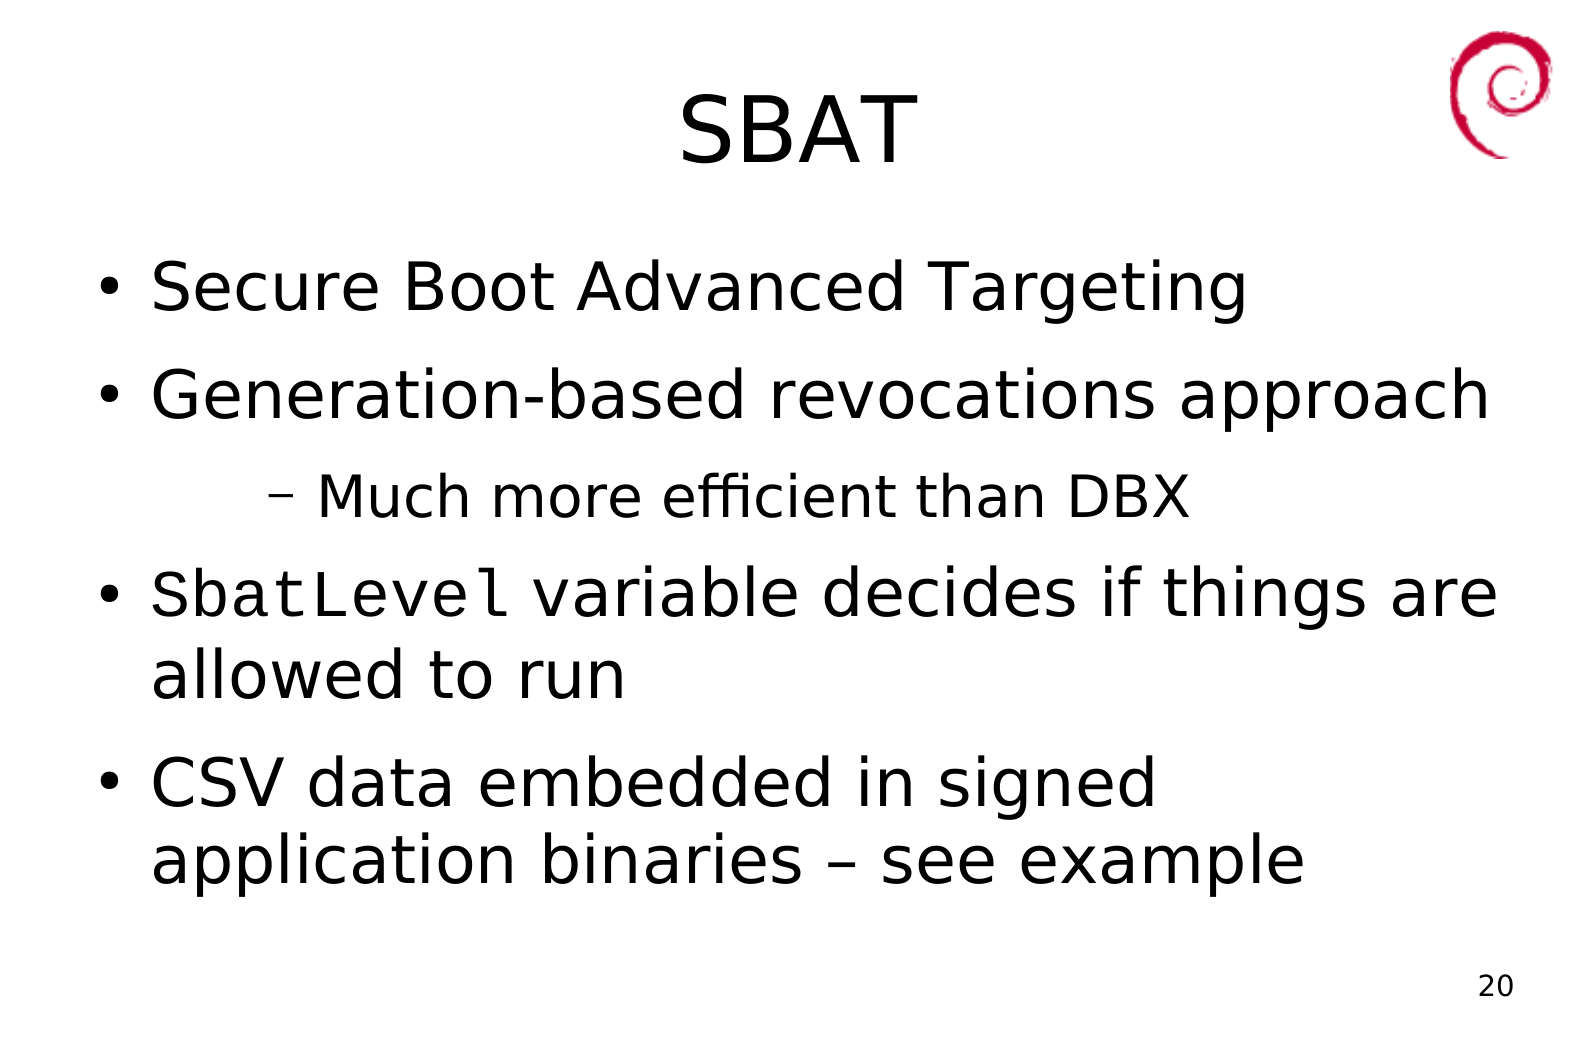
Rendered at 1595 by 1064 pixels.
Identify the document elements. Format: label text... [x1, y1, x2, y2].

picture [1450, 31, 1555, 159]
title SBAT [79, 42, 1515, 220]
list Secure Boot Advanced Targeting Generation-based revocations approach Much more efficient than DBX SbatLevel variable decides if things are allowed to run CSV data embedded in signed application binaries – see example [79, 248, 1515, 951]
